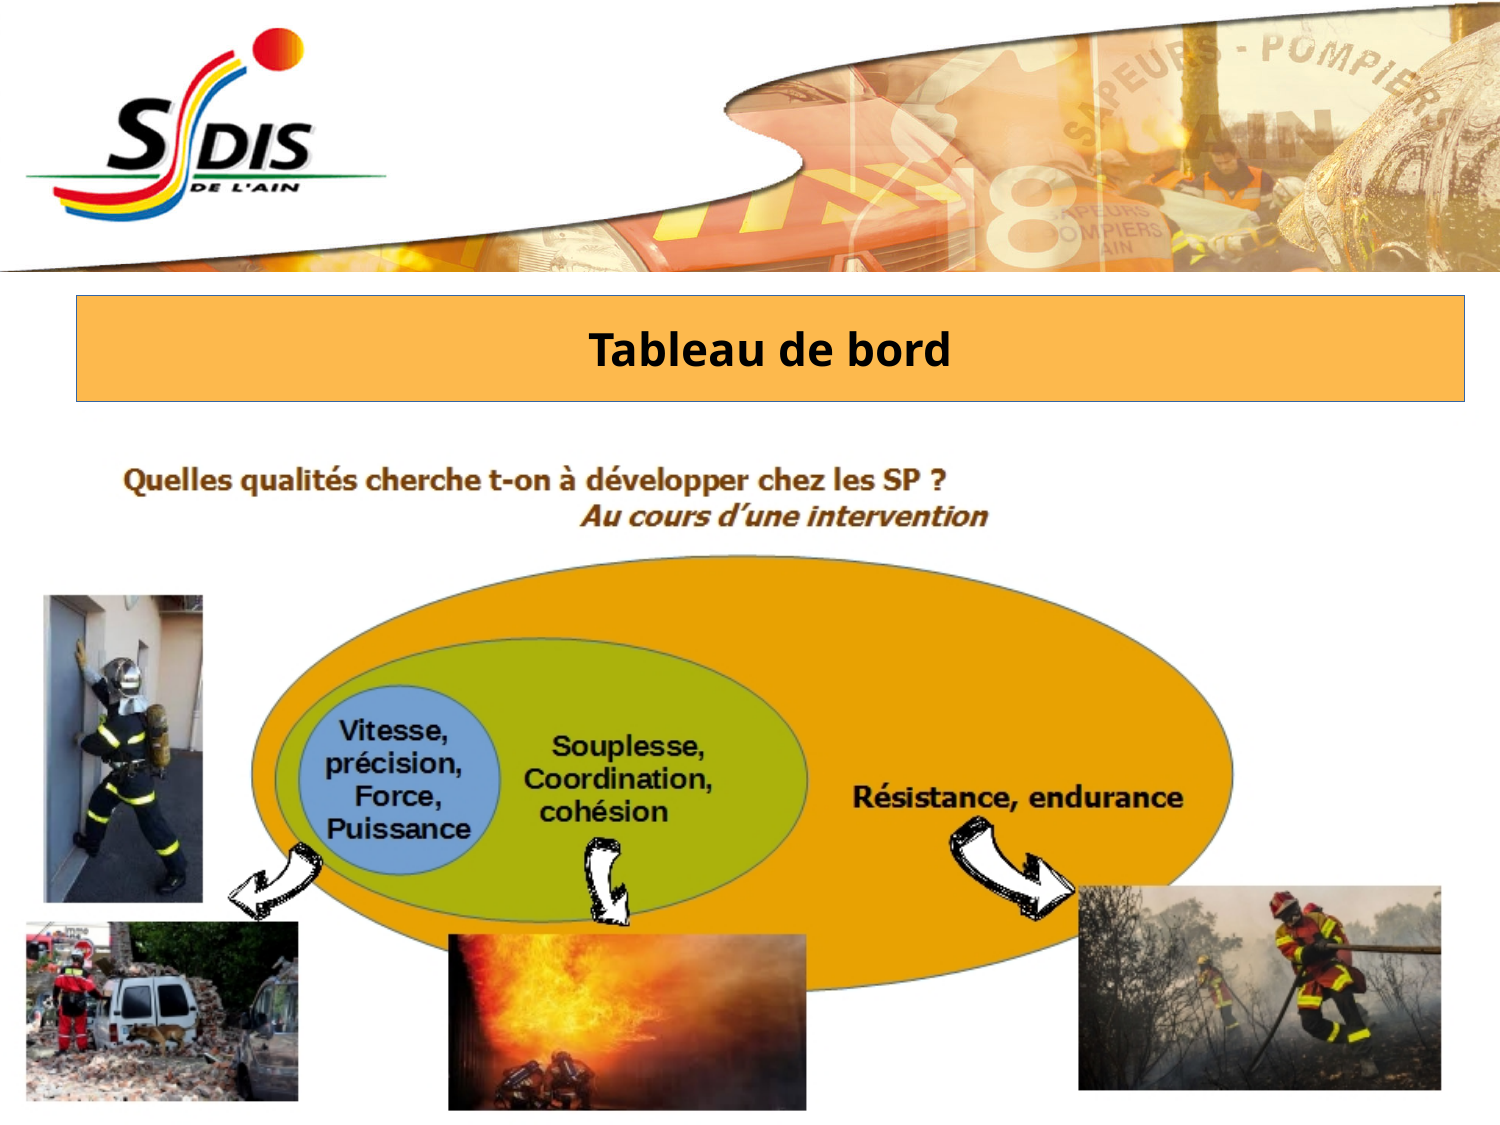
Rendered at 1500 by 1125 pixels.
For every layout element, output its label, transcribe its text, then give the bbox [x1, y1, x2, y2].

text_box Tableau de bord [76, 295, 1465, 402]
picture [3, 410, 1500, 1125]
picture [0, 0, 1500, 272]
